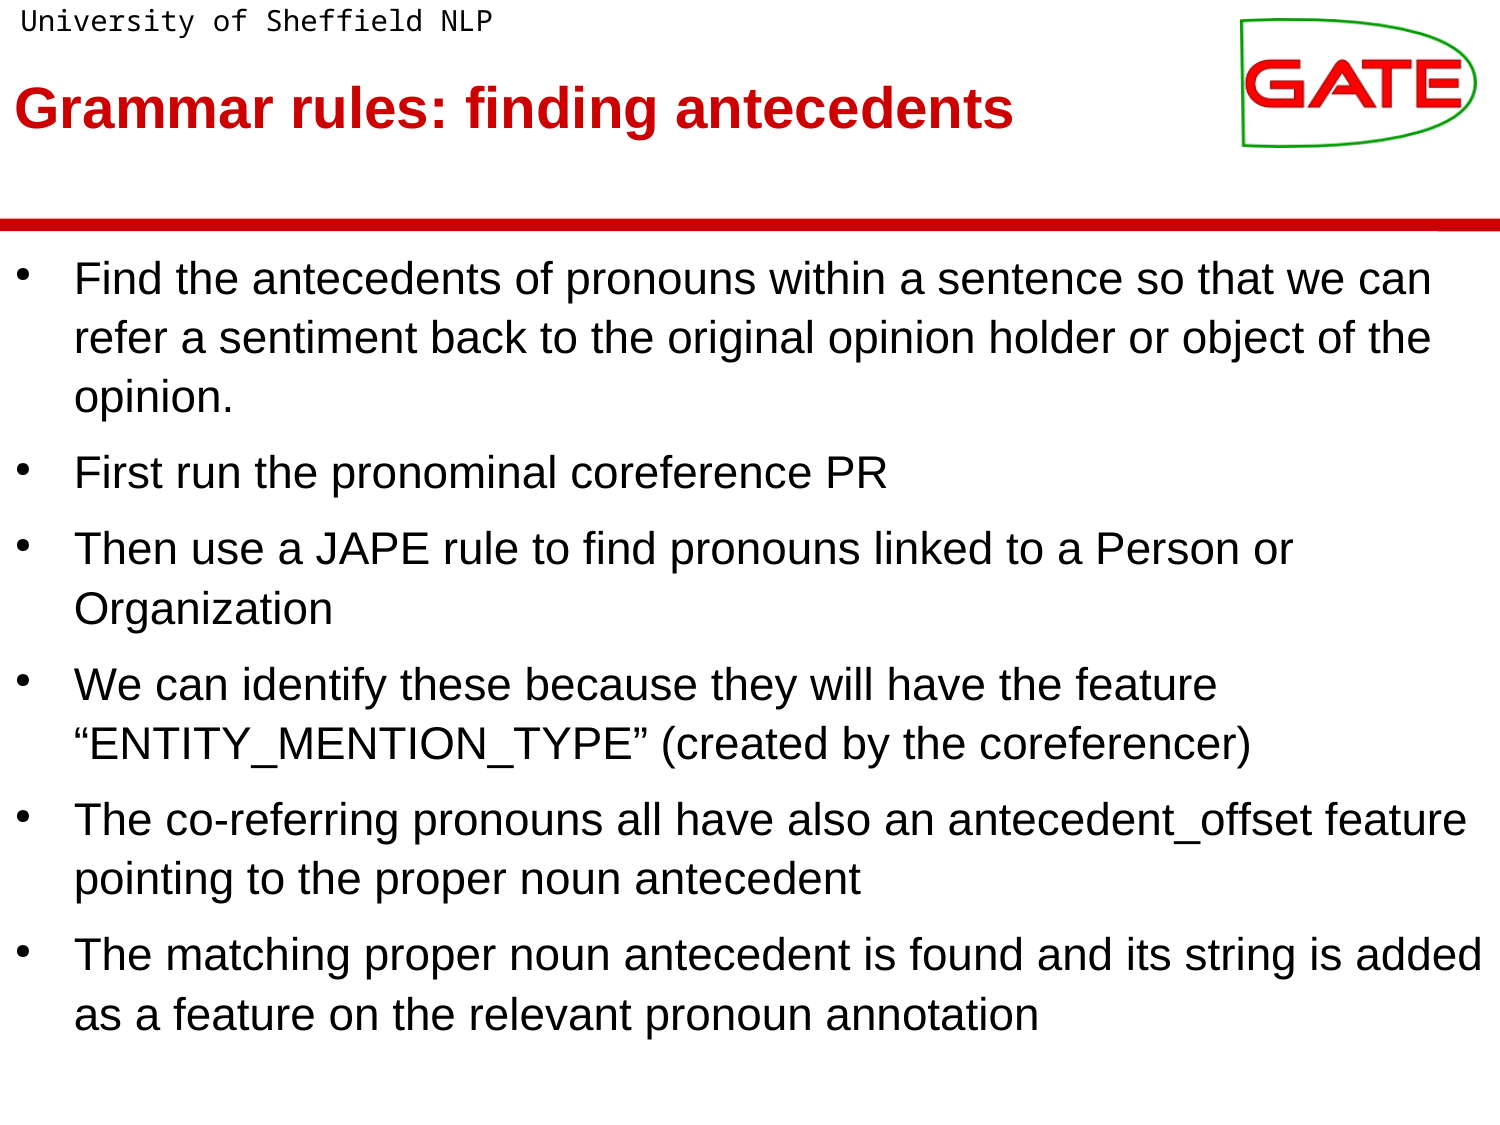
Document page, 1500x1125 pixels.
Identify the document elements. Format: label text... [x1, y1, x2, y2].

picture [1240, 18, 1477, 148]
list Find the antecedents of pronouns within a sentence so that we can refer a sentiment back to the original opinion holder or object of the opinion. First run the pronominal coreference PR Then use a JAPE rule to find pronouns linked to a Person or Organization We can identify these because they will have the feature “ENTITY_MENTION_TYPE” (created by the coreferencer) The co-referring pronouns all have also an antecedent_offset feature pointing to the proper noun antecedent The matching proper noun antecedent is found and its string is added as a feature on the relevant pronoun annotation [0, 236, 1500, 1125]
title Grammar rules: finding antecedents [0, 4, 1239, 213]
